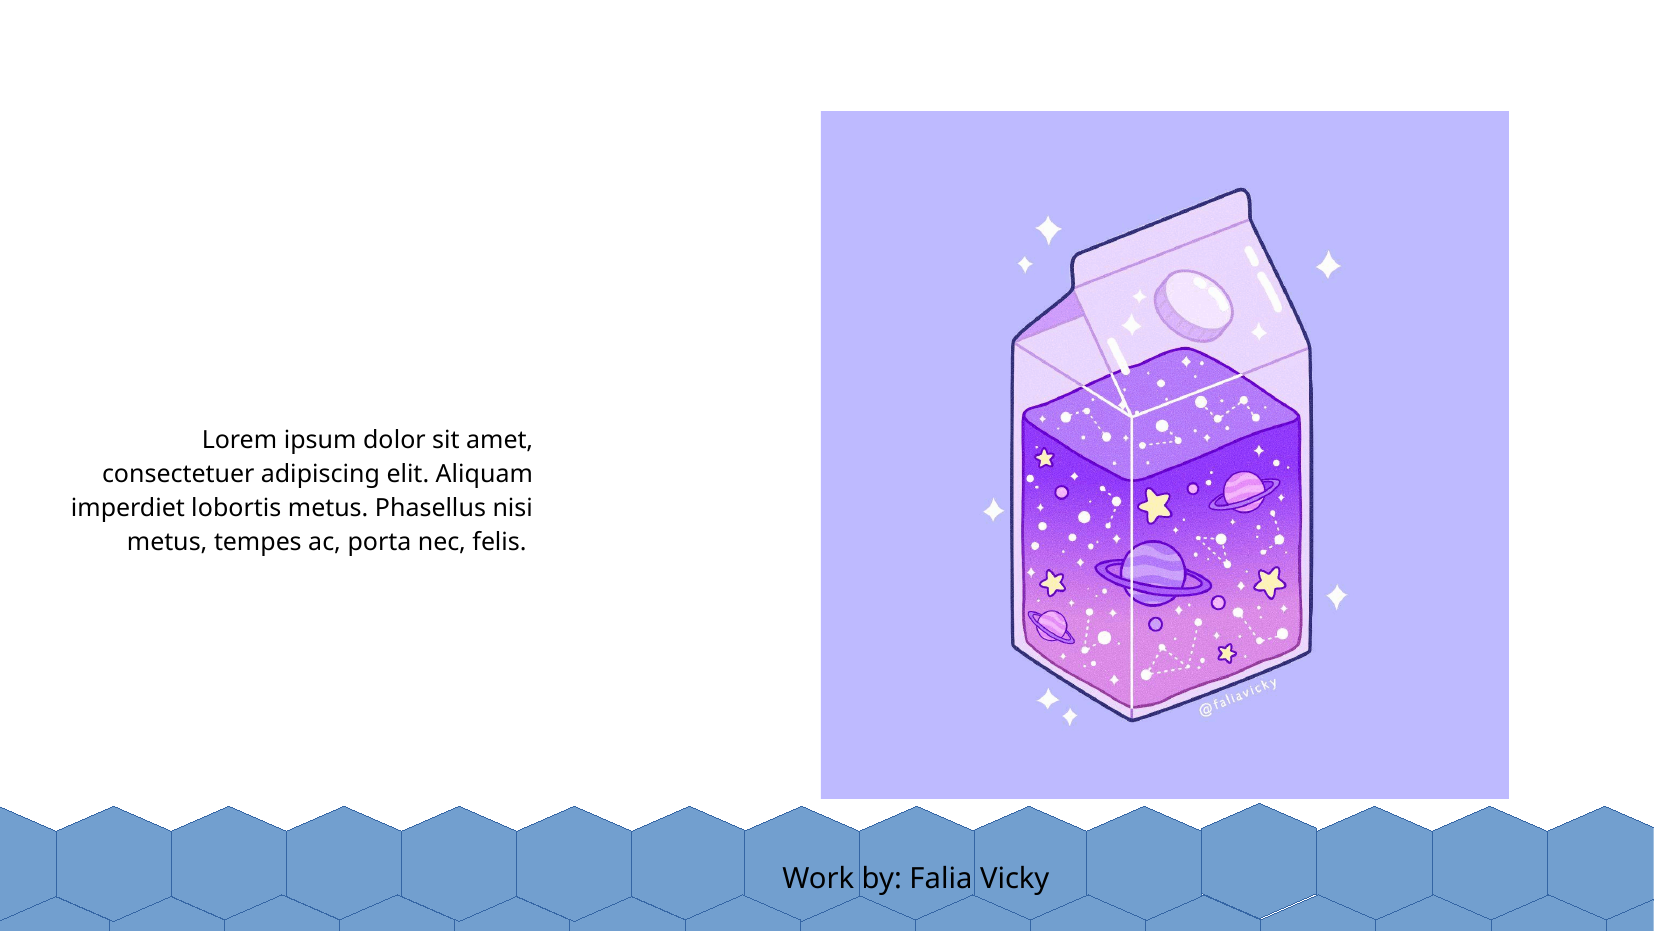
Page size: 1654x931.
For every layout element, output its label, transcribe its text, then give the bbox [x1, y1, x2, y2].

text_box [820, 111, 1509, 800]
title Lorem ipsum dolor sit amet, consectetuer adipiscing elit. Aliquam imperdiet lobortis metus. Phasellus nisi metus, tempes ac, porta nec, felis. [69, 381, 534, 565]
text_box Work by: Falia Vicky [767, 849, 1066, 905]
